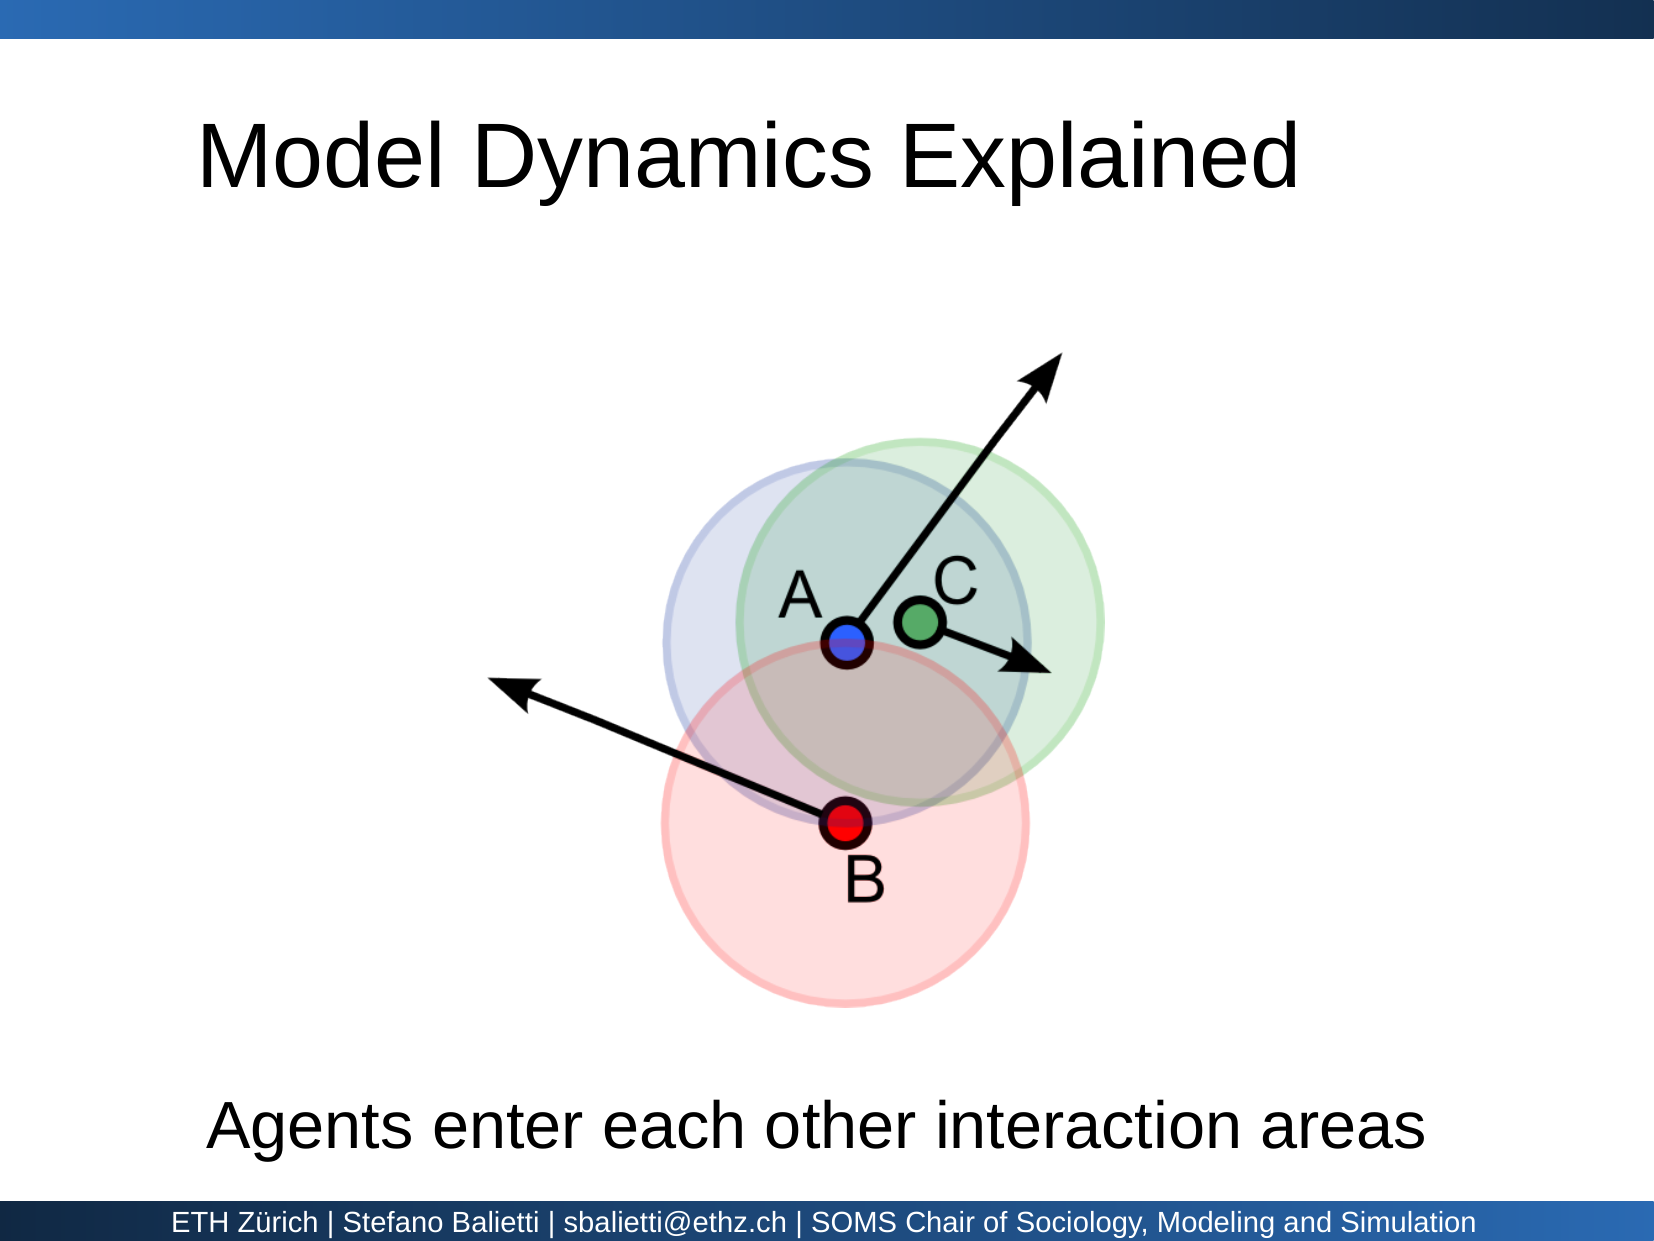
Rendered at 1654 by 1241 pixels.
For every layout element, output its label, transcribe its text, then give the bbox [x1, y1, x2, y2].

text_box Agents enter each other interaction areas [191, 1081, 1449, 1172]
picture [486, 351, 1105, 1008]
title Model Dynamics Explained [0, 105, 1501, 208]
